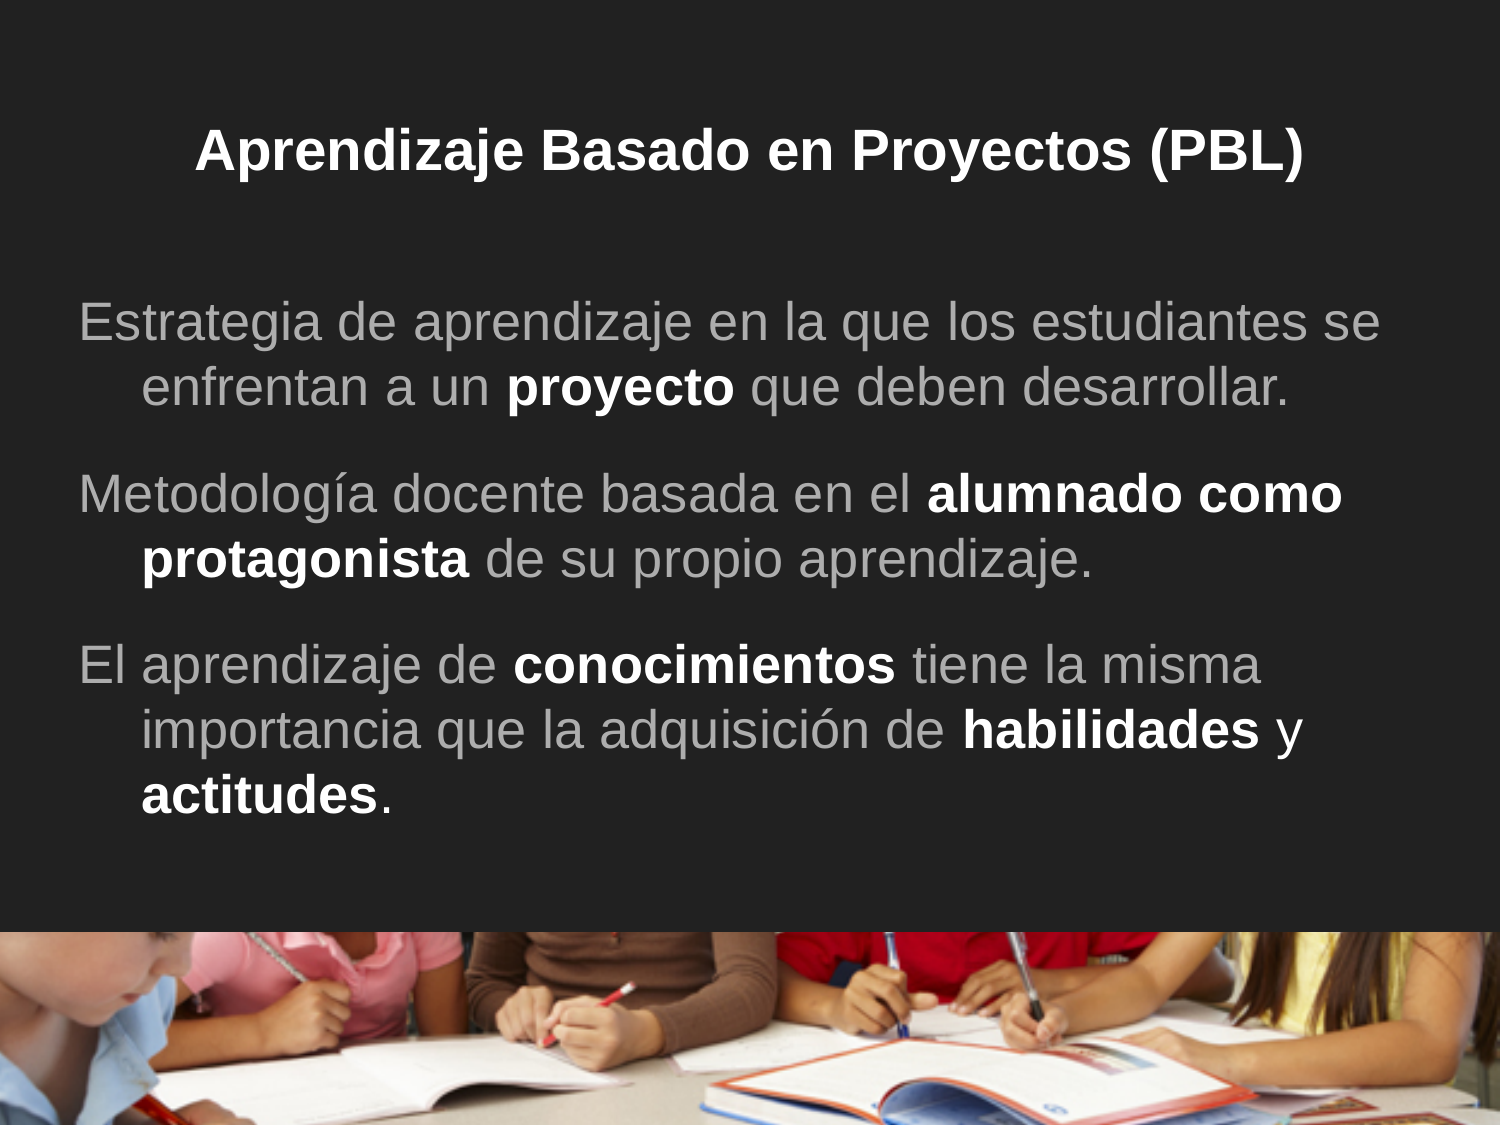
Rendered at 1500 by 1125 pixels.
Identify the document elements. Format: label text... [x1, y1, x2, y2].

list Estrategia de aprendizaje en la que los estudiantes se enfrentan a un proyecto que deben desarrollar. Metodología docente basada en el alumnado como protagonista de su propio aprendizaje. El aprendizaje de conocimientos tiene la misma importancia que la adquisición de habilidades y actitudes. [51, 271, 1449, 932]
title Aprendizaje Basado en Proyectos (PBL) [51, 97, 1449, 223]
picture [0, 932, 1500, 1125]
